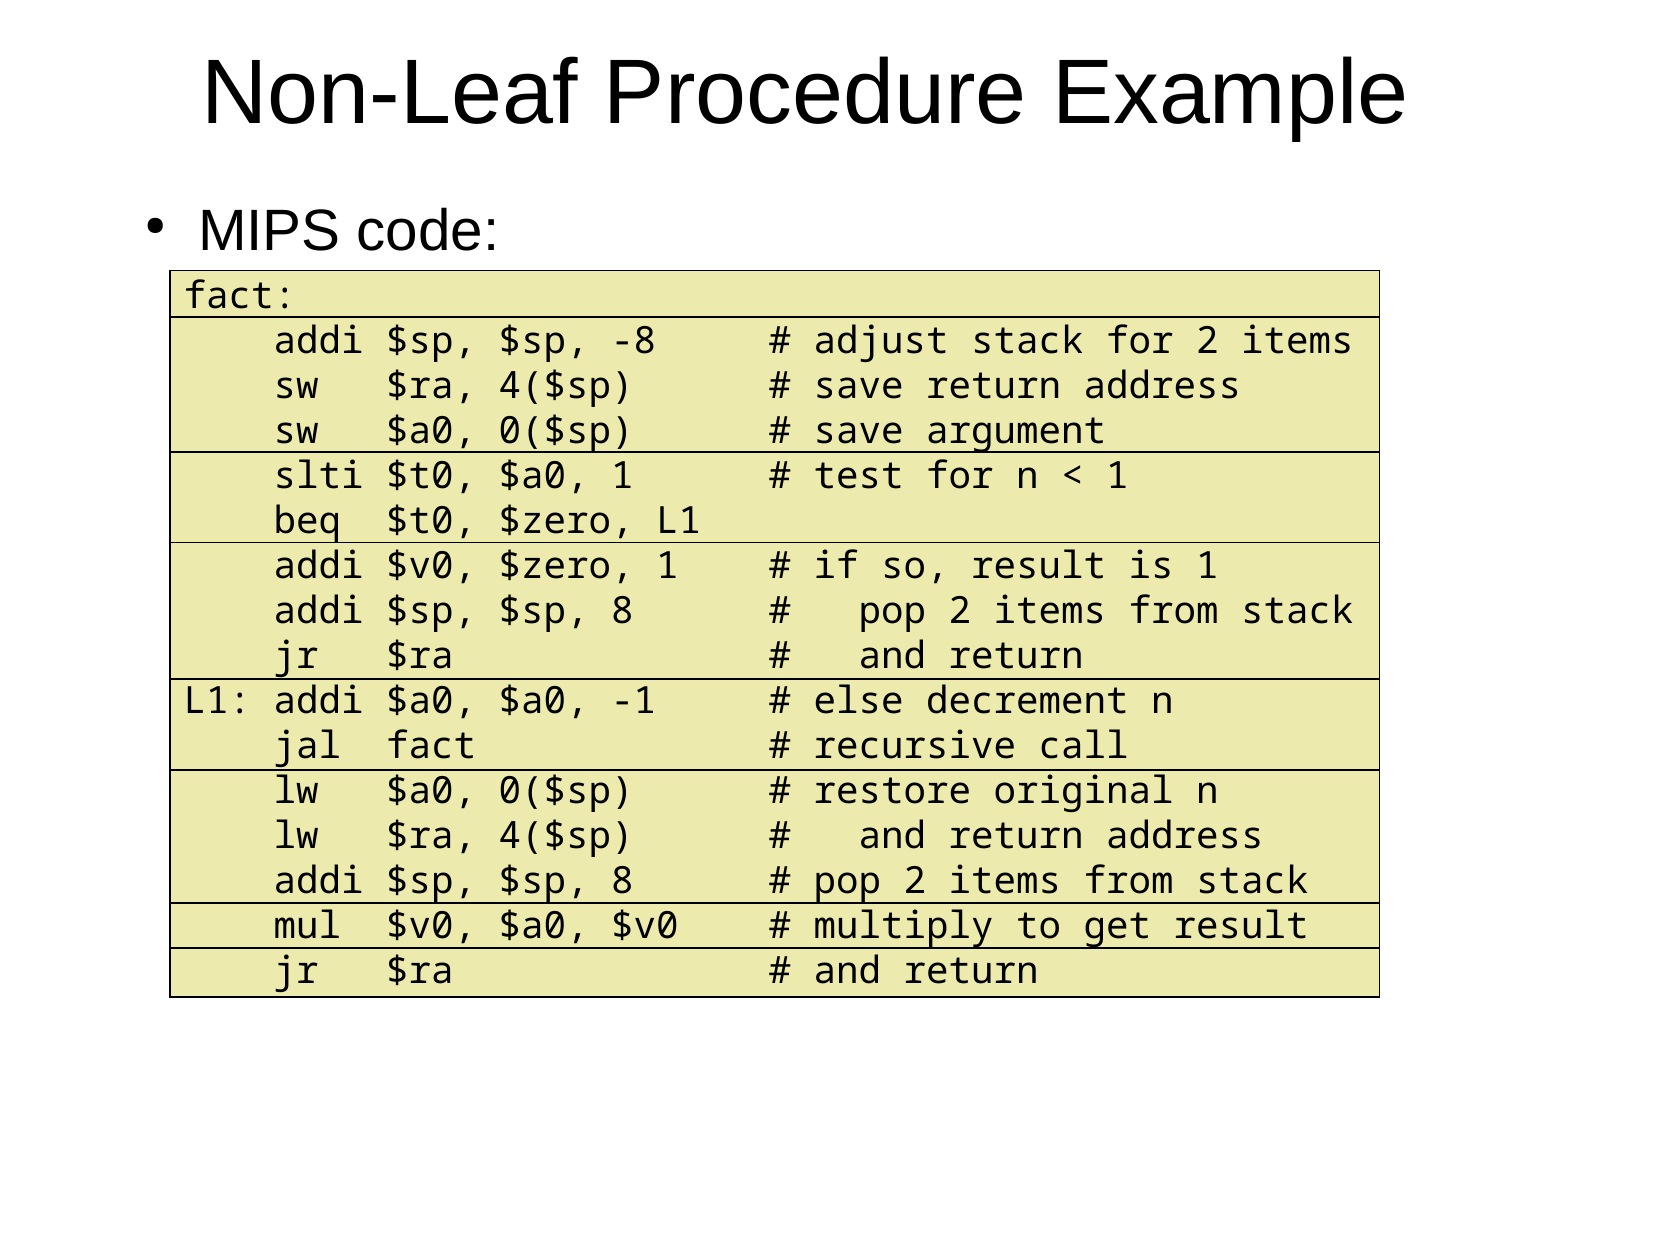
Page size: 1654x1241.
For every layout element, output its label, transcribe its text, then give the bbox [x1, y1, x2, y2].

list MIPS code: fact: addi $sp, $sp, -8 # adjust stack for 2 items sw $ra, 4($sp) # save return address sw $a0, 0($sp) # save argument slti $t0, $a0, 1 # test for n < 1 beq $t0, $zero, L1 addi $v0, $zero, 1 # if so, result is 1 addi $sp, $sp, 8 # pop 2 items from stack jr $ra # and return L1: addi $a0, $a0, -1 # else decrement n jal fact # recursive call lw $a0, 0($sp) # restore original n lw $ra, 4($sp) # and return address addi $sp, $sp, 8 # pop 2 items from stack mul $v0, $a0, $v0 # multiply to get result jr $ra # and return [112, 184, 1469, 1024]
title Non-Leaf Procedure Example [112, 23, 1468, 149]
